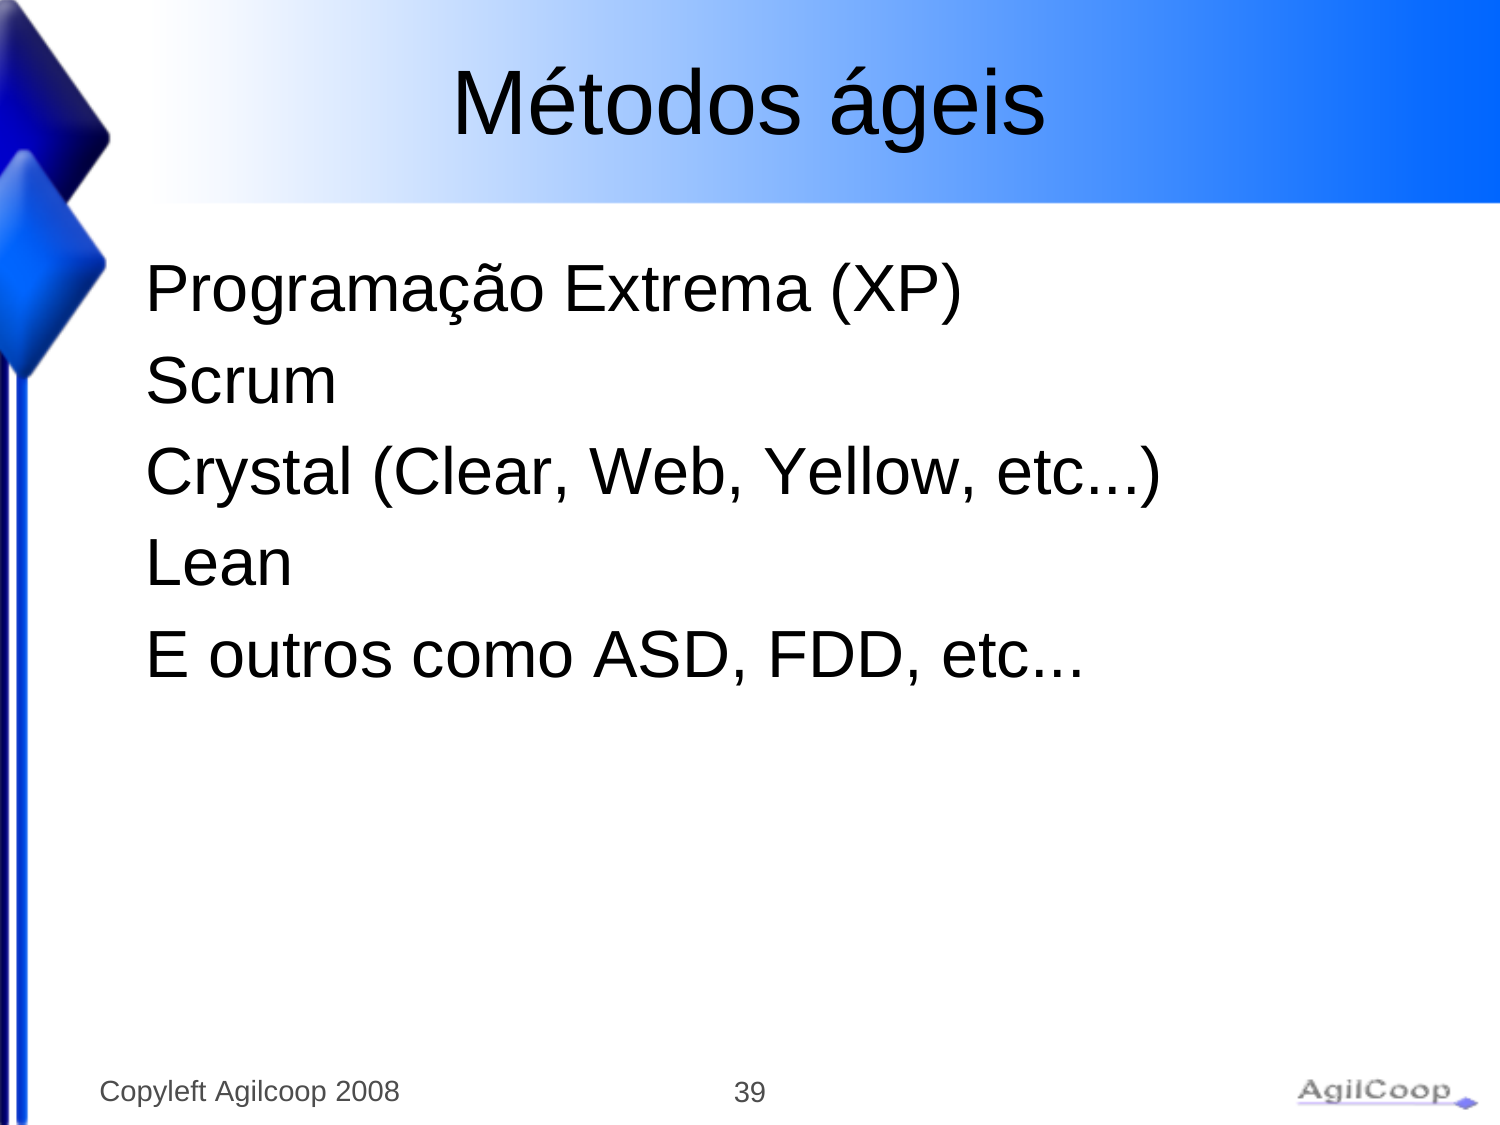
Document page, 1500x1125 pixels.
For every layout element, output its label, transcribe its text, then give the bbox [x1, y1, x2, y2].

list Programação Extrema (XP) Scrum Crystal (Clear, Web, Yellow, etc...) Lean E outros como ASD, FDD, etc... [112, 243, 1425, 1006]
picture [0, 0, 1500, 1125]
title Métodos ágeis [75, 8, 1426, 197]
